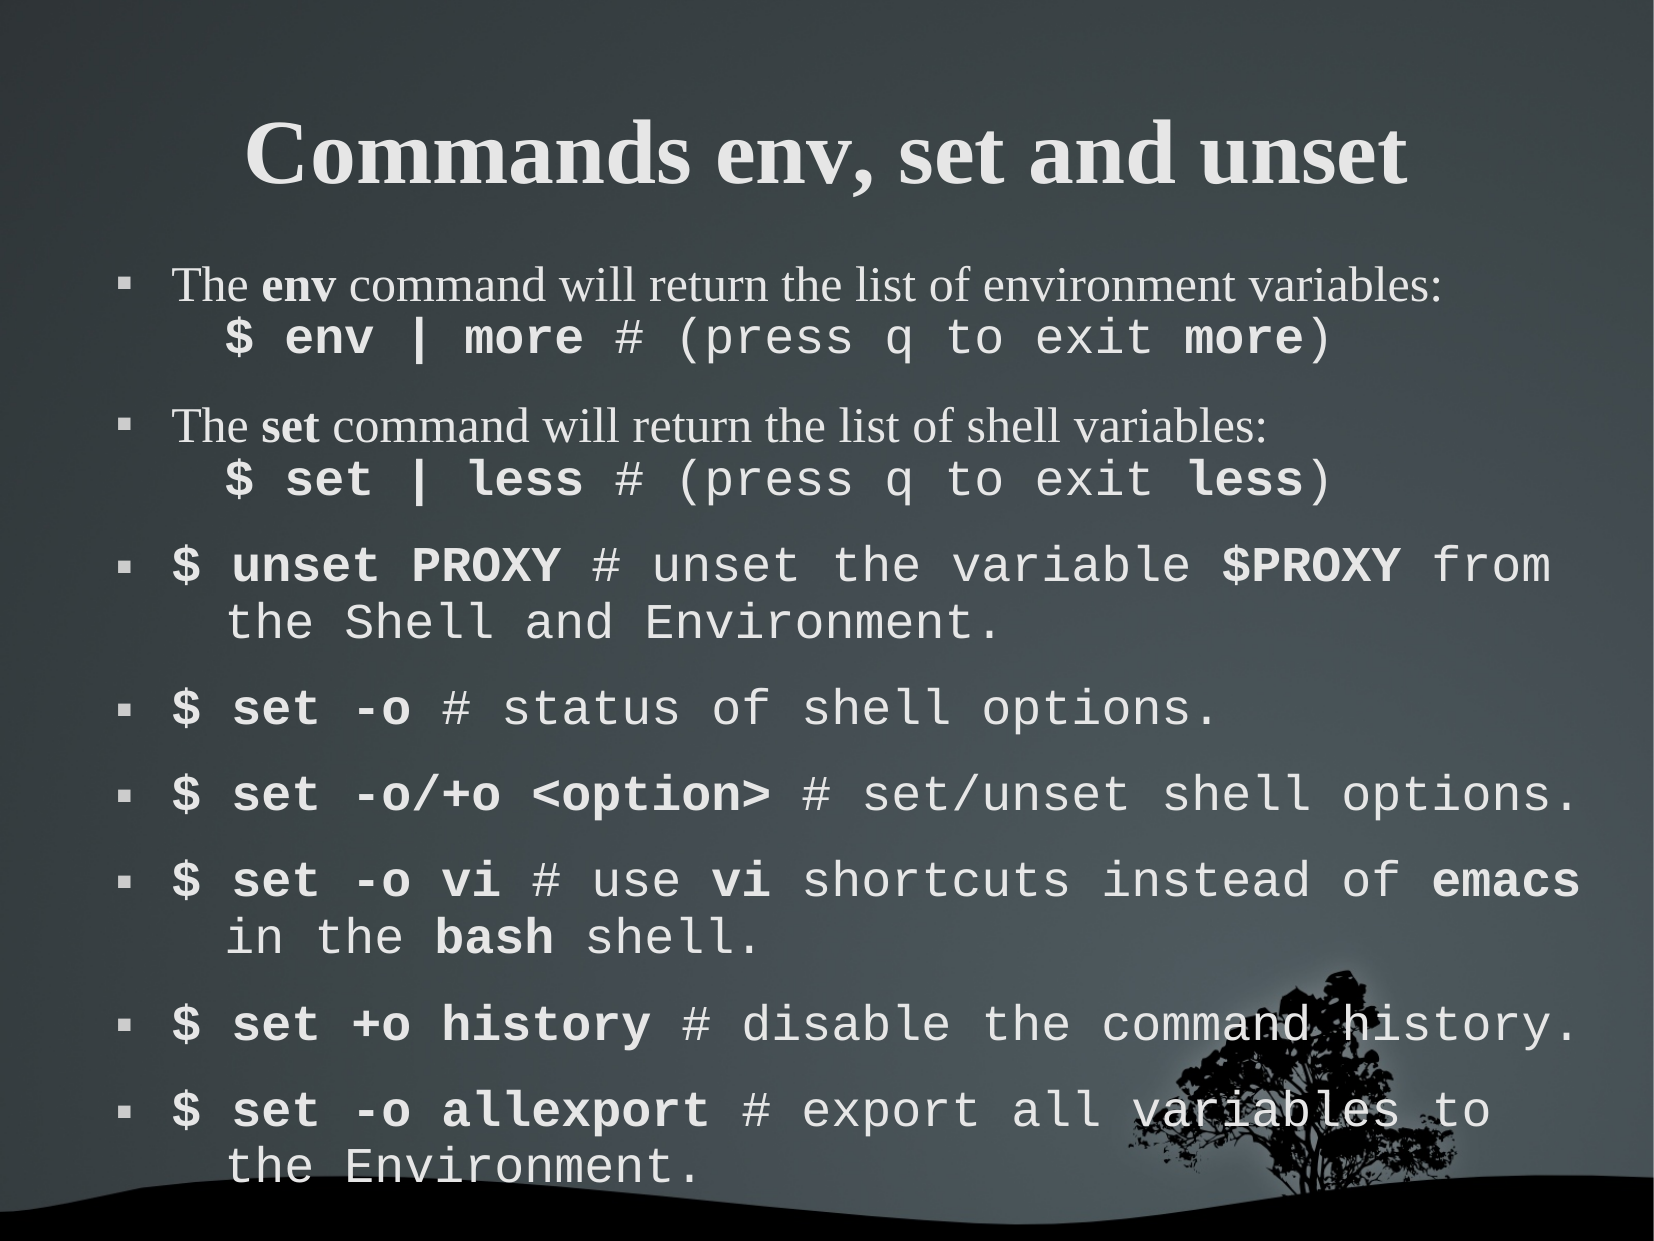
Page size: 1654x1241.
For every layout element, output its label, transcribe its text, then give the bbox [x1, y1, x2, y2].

picture [0, 0, 1654, 1241]
list The env command will return the list of environment variables: $ env | more # (press q to exit more) The set command will return the list of shell variables: $ set | less # (press q to exit less) $ unset PROXY # unset the variable $PROXY from the Shell and Environment. $ set -o # status of shell options. $ set -o/+o <option> # set/unset shell options. $ set -o vi # use vi shortcuts instead of emacs in the bash shell. $ set +o history # disable the command history. $ set -o allexport # export all variables to the Environment. [82, 256, 1583, 1199]
title Commands env, set and unset [82, 49, 1571, 256]
